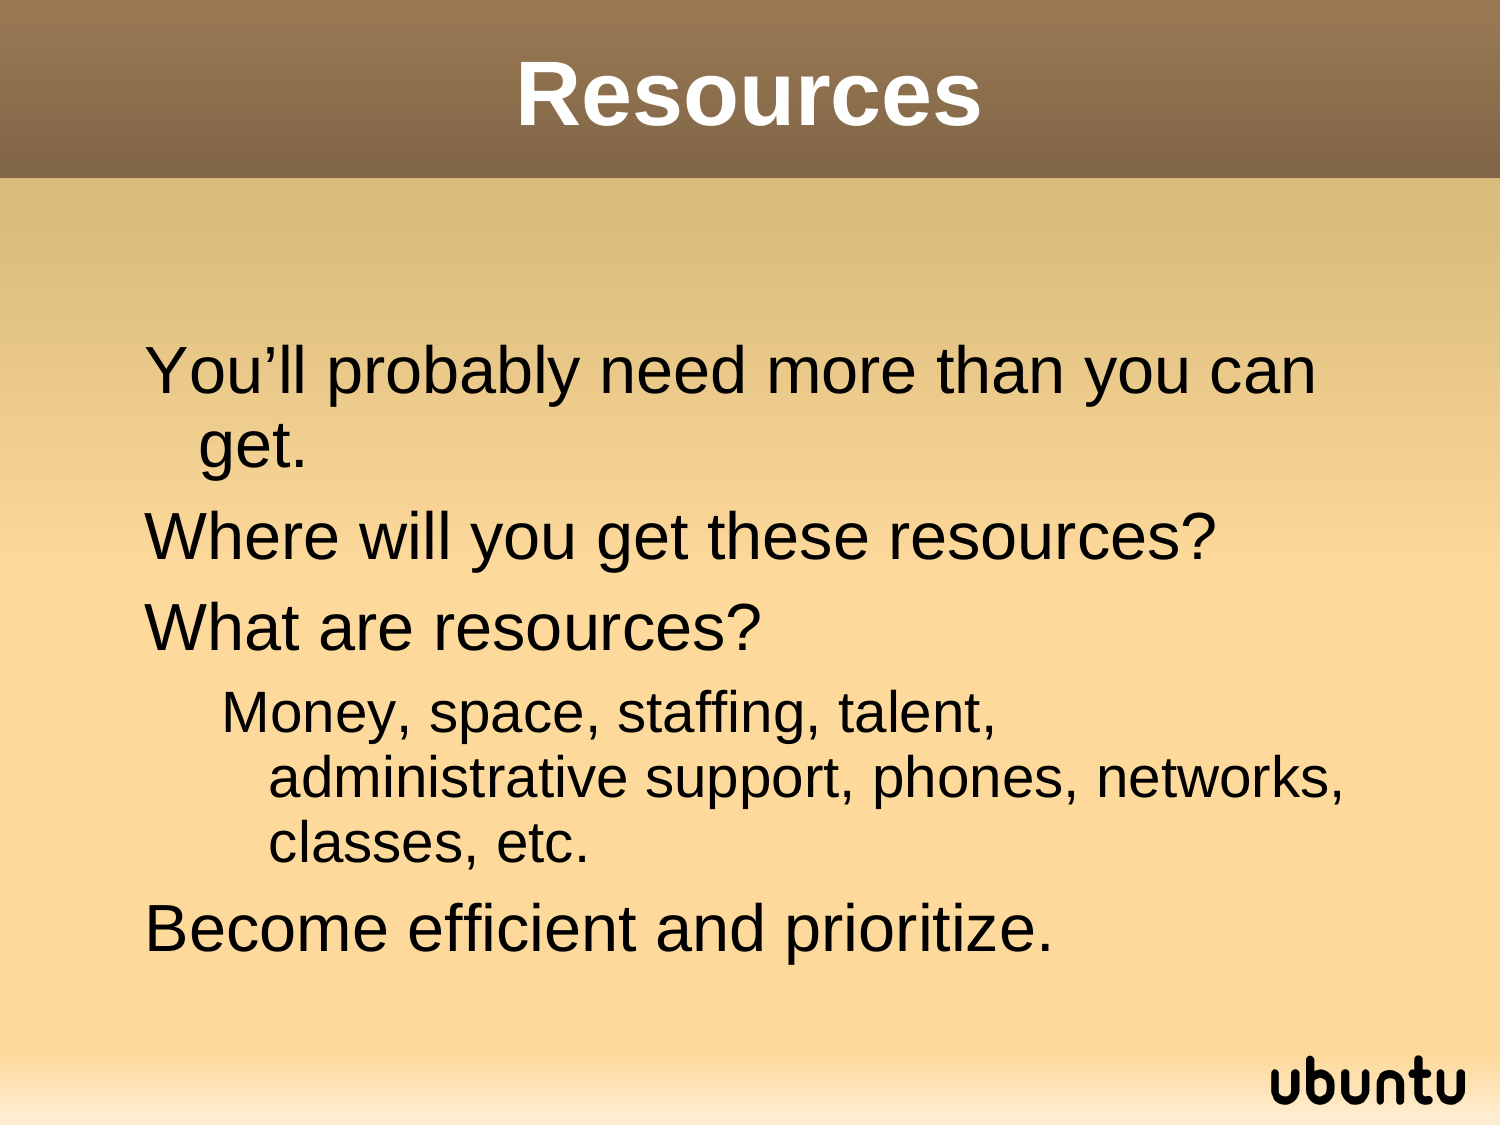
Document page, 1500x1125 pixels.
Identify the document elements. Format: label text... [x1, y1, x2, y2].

picture [0, 0, 1500, 1125]
title Resources [112, 0, 1388, 188]
list You’ll probably need more than you can get. Where will you get these resources? What are resources? Money, space, staffing, talent, administrative support, phones, networks, classes, etc. Become efficient and prioritize. [112, 324, 1388, 1000]
